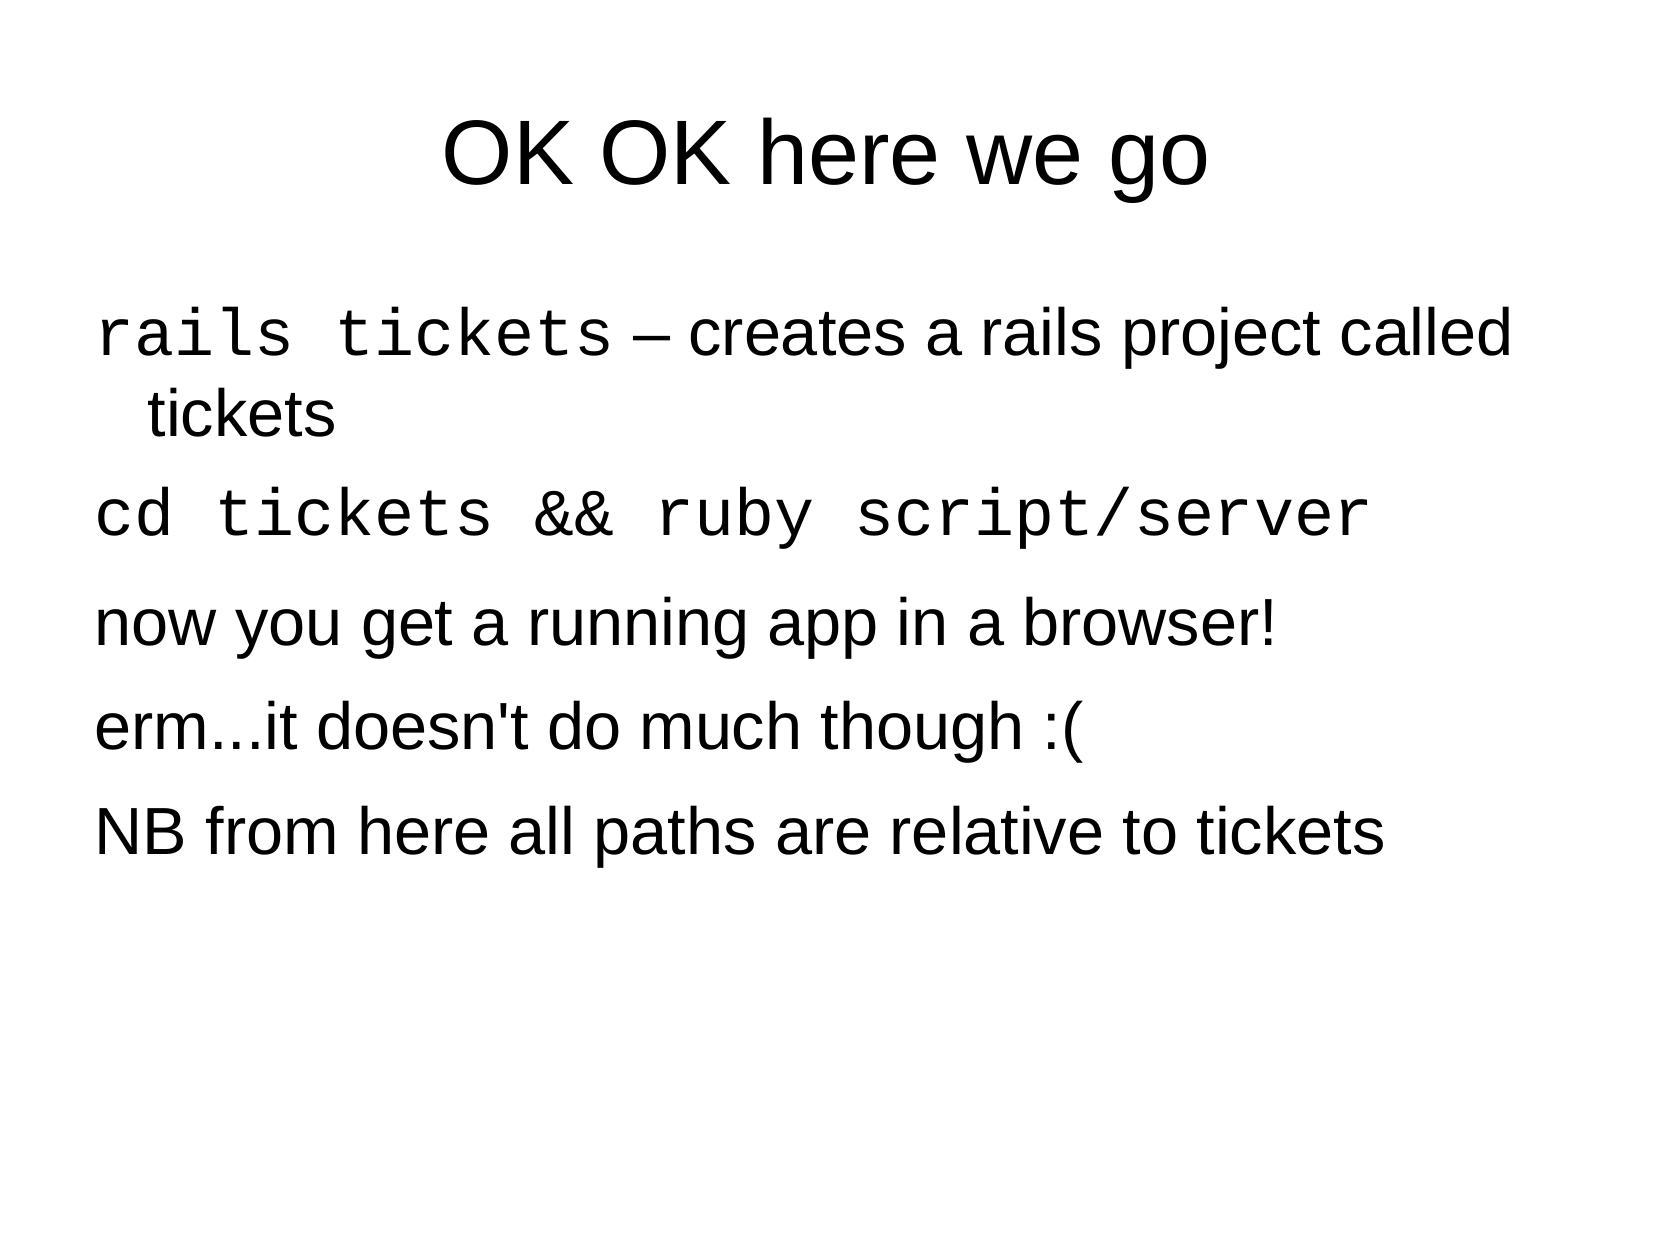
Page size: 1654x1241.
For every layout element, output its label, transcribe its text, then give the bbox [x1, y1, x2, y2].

title OK OK here we go [82, 56, 1571, 250]
list rails tickets – creates a rails project called tickets cd tickets && ruby script/server now you get a running app in a browser! erm...it doesn't do much though :( NB from here all paths are relative to tickets [76, 295, 1565, 1099]
